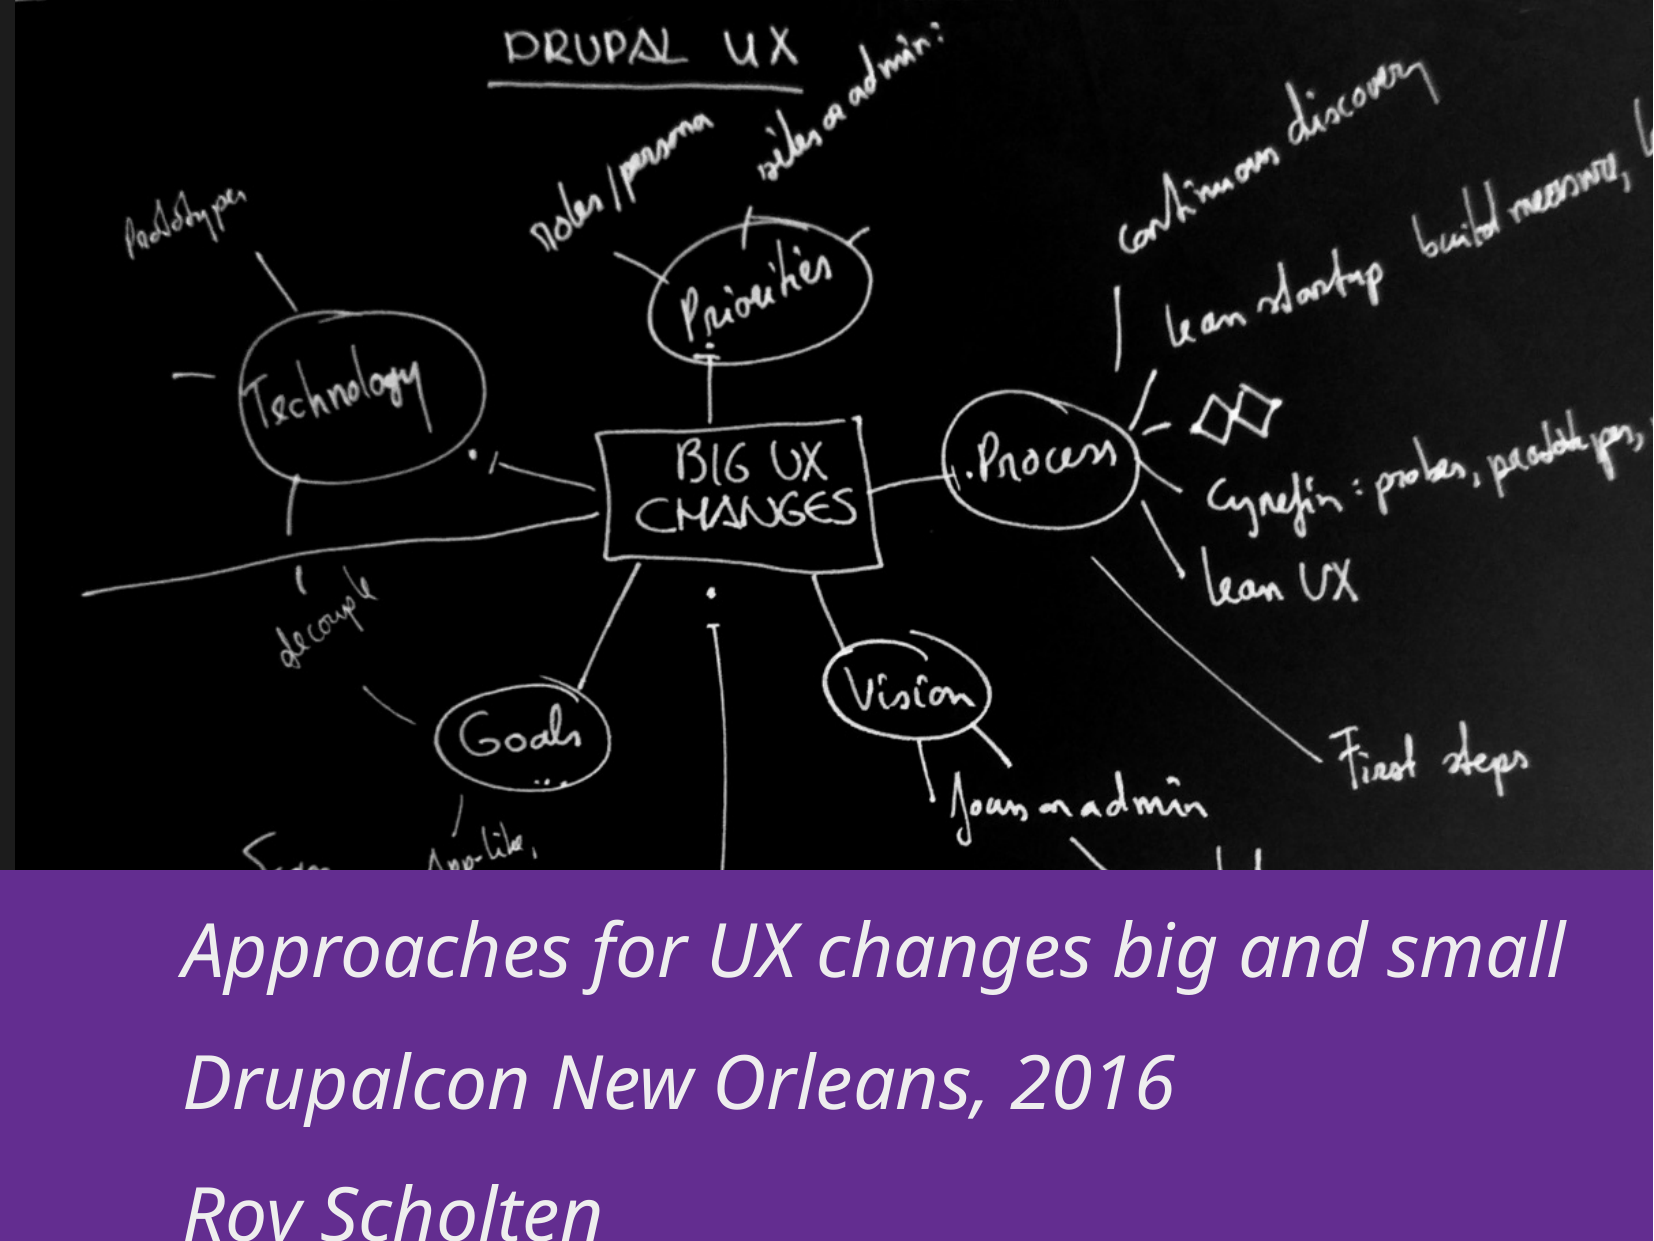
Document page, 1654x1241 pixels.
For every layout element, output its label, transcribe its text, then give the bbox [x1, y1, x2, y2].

picture [15, 0, 1653, 870]
text_box [0, 870, 1653, 1241]
list Approaches for UX changes big and small Drupalcon New Orleans, 2016 Roy Scholten [165, 897, 1571, 1241]
